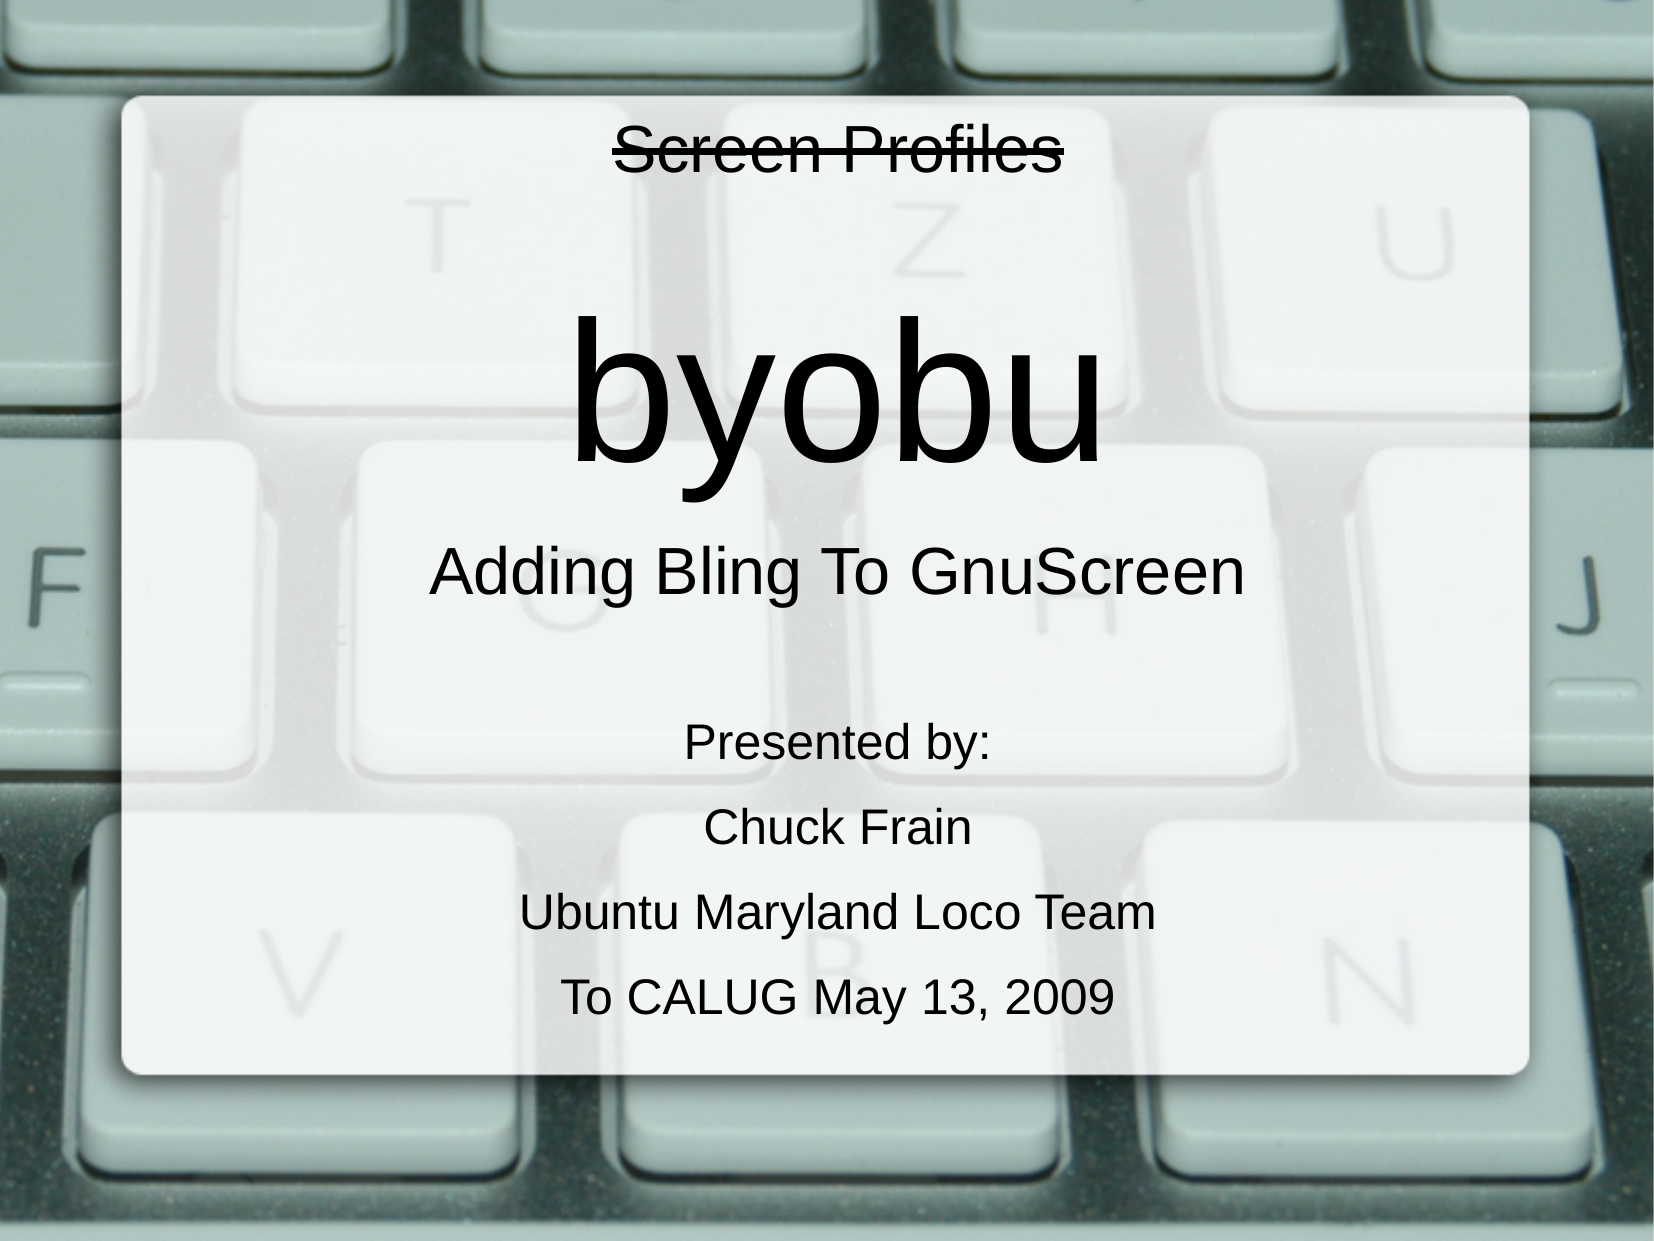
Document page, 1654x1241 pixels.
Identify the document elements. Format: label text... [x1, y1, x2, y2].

picture [0, 0, 1654, 1241]
list Screen Profiles byobu Adding Bling To GnuScreen Presented by: Chuck Frain Ubuntu Maryland Loco Team To CALUG May 13, 2009 [150, 112, 1509, 1026]
